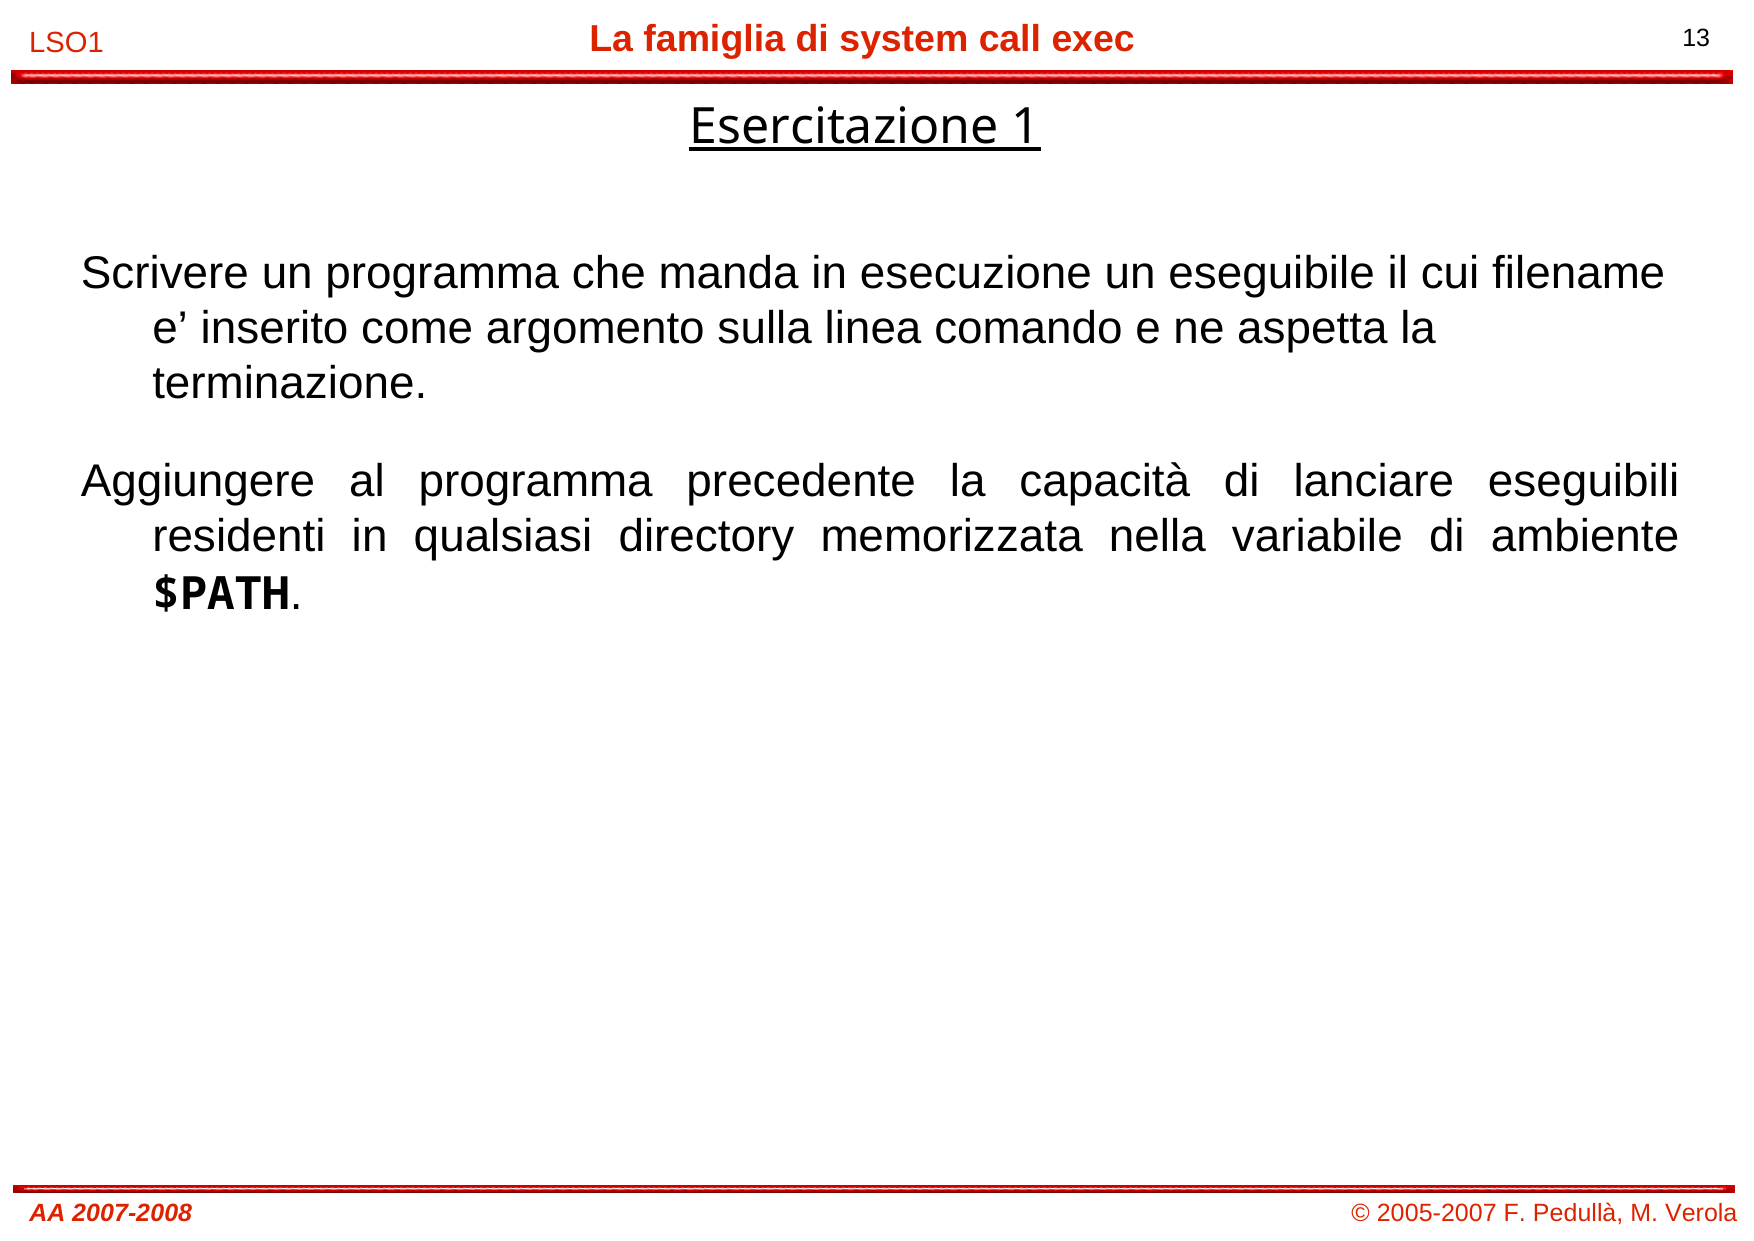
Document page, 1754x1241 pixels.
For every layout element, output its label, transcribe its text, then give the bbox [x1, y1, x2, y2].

list Scrivere un programma che manda in esecuzione un eseguibile il cui filename e’ inserito come argomento sulla linea comando e ne aspetta la terminazione. Aggiungere al programma precedente la capacità di lanciare eseguibili residenti in qualsiasi directory memorizzata nella variabile di ambiente $PATH. [58, 236, 1696, 1125]
title Esercitazione 1 [514, 78, 1217, 174]
picture [13, 1185, 1735, 1193]
picture [11, 70, 1733, 84]
